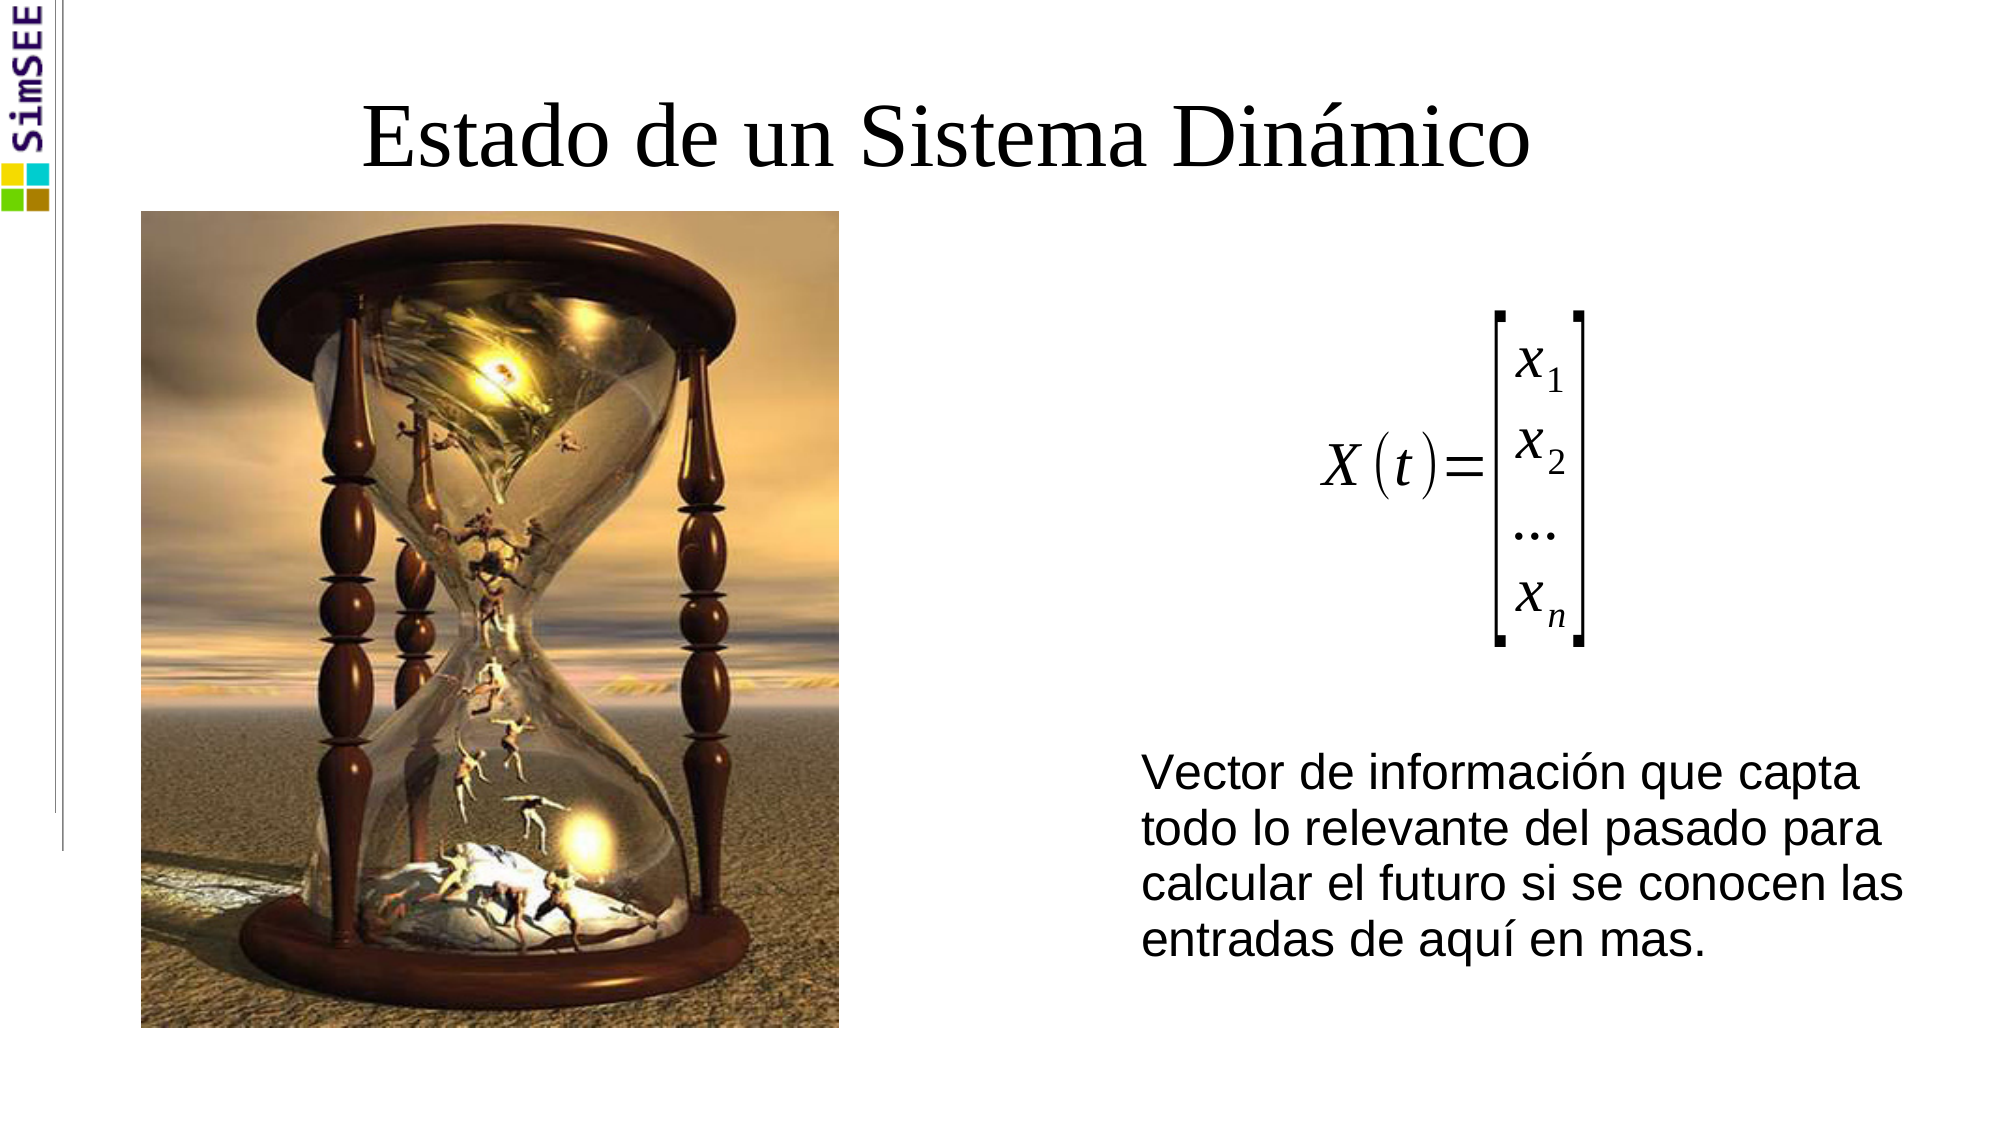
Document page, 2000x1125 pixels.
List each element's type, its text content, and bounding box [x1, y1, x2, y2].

picture [141, 211, 839, 1028]
picture [0, 5, 52, 154]
chart [1311, 307, 1595, 651]
title Estado de un Sistema Dinámico [259, 59, 1637, 201]
picture [0, 162, 51, 213]
text_box Vector de información que capta todo lo relevante del pasado para calcular el futuro si se conocen las entradas de aquí en mas. [1141, 744, 1938, 983]
